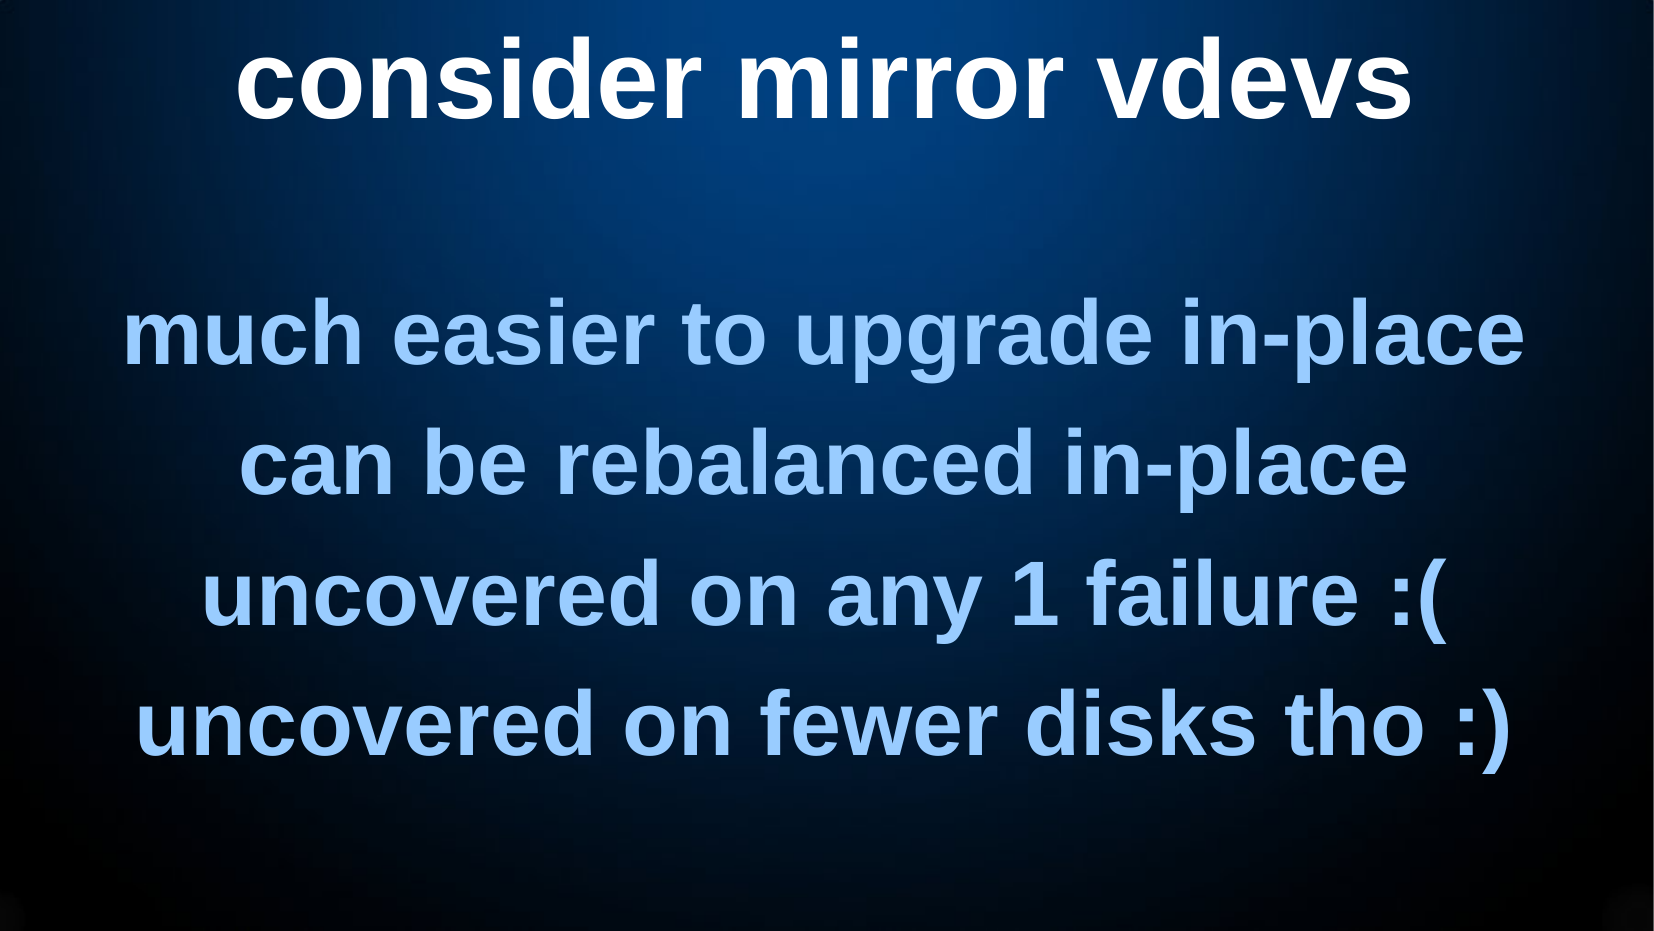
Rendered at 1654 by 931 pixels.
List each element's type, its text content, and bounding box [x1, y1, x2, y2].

title consider mirror vdevs [0, 2, 1651, 158]
picture [0, 0, 1654, 931]
title much easier to upgrade in-place can be rebalanced in-place uncovered on any 1 failure :( uncovered on fewer disks tho :) [14, 167, 1636, 890]
